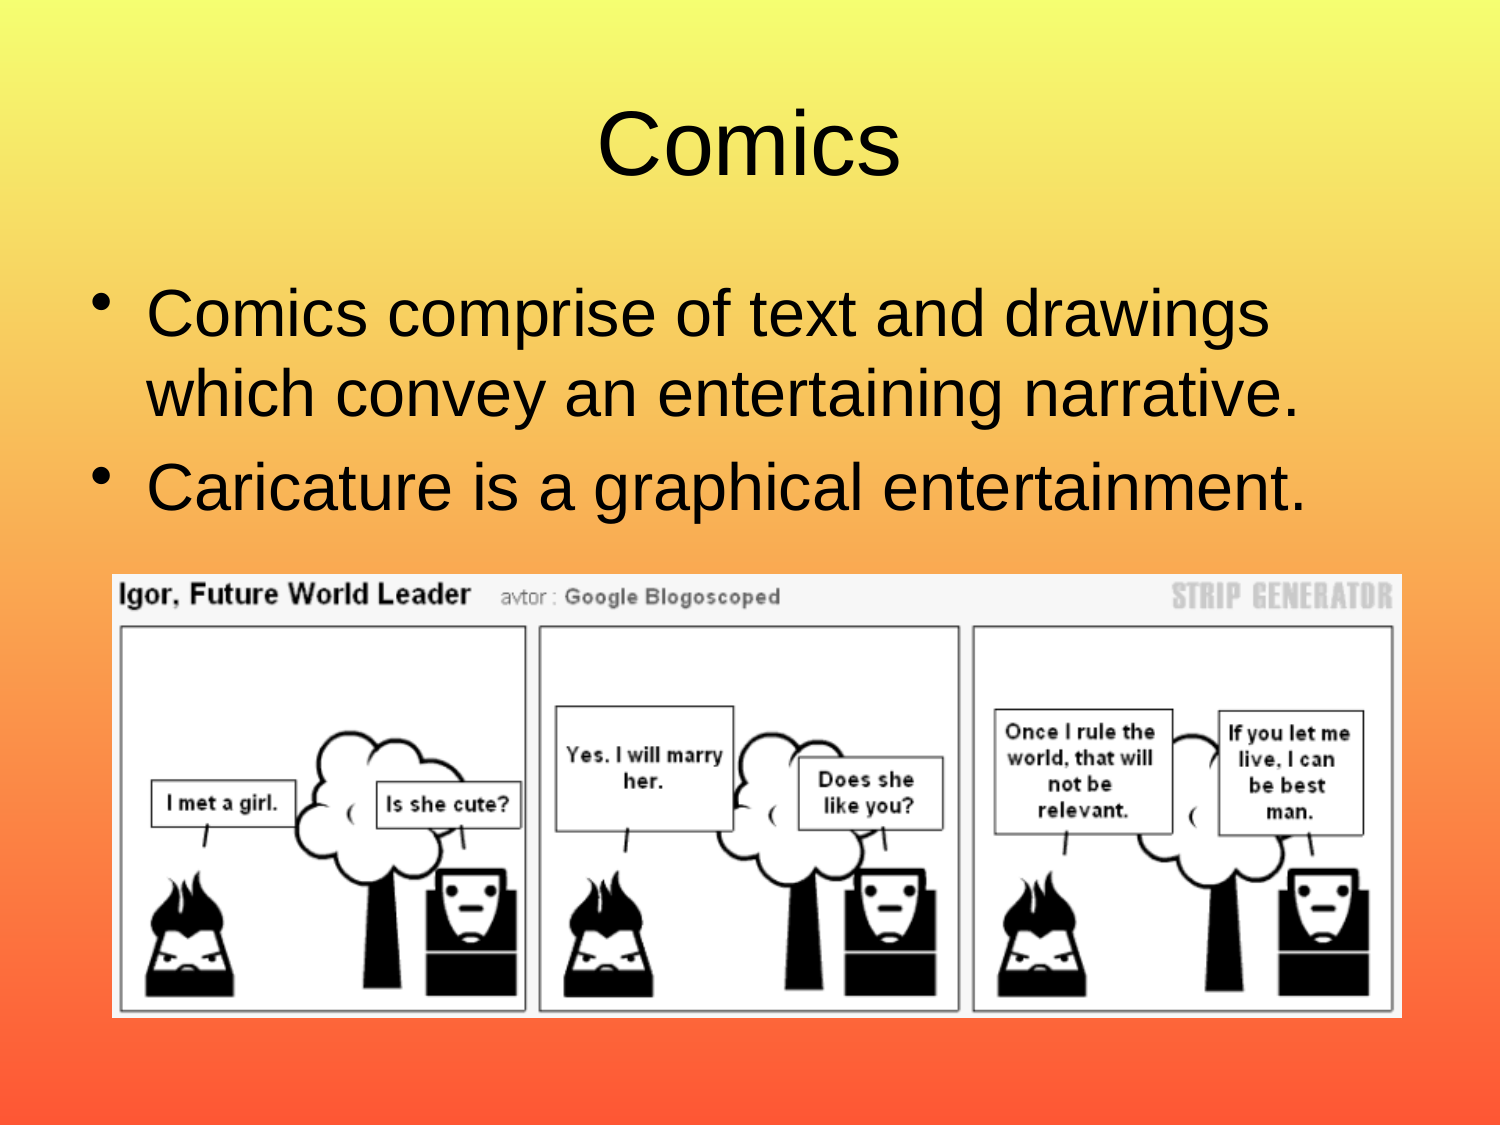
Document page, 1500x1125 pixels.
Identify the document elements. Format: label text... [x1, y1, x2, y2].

list Comics comprise of text and drawings which convey an entertaining narrative. Caricature is a graphical entertainment. [75, 262, 1425, 1005]
title Comics [75, 45, 1425, 233]
picture [112, 574, 1402, 1018]
